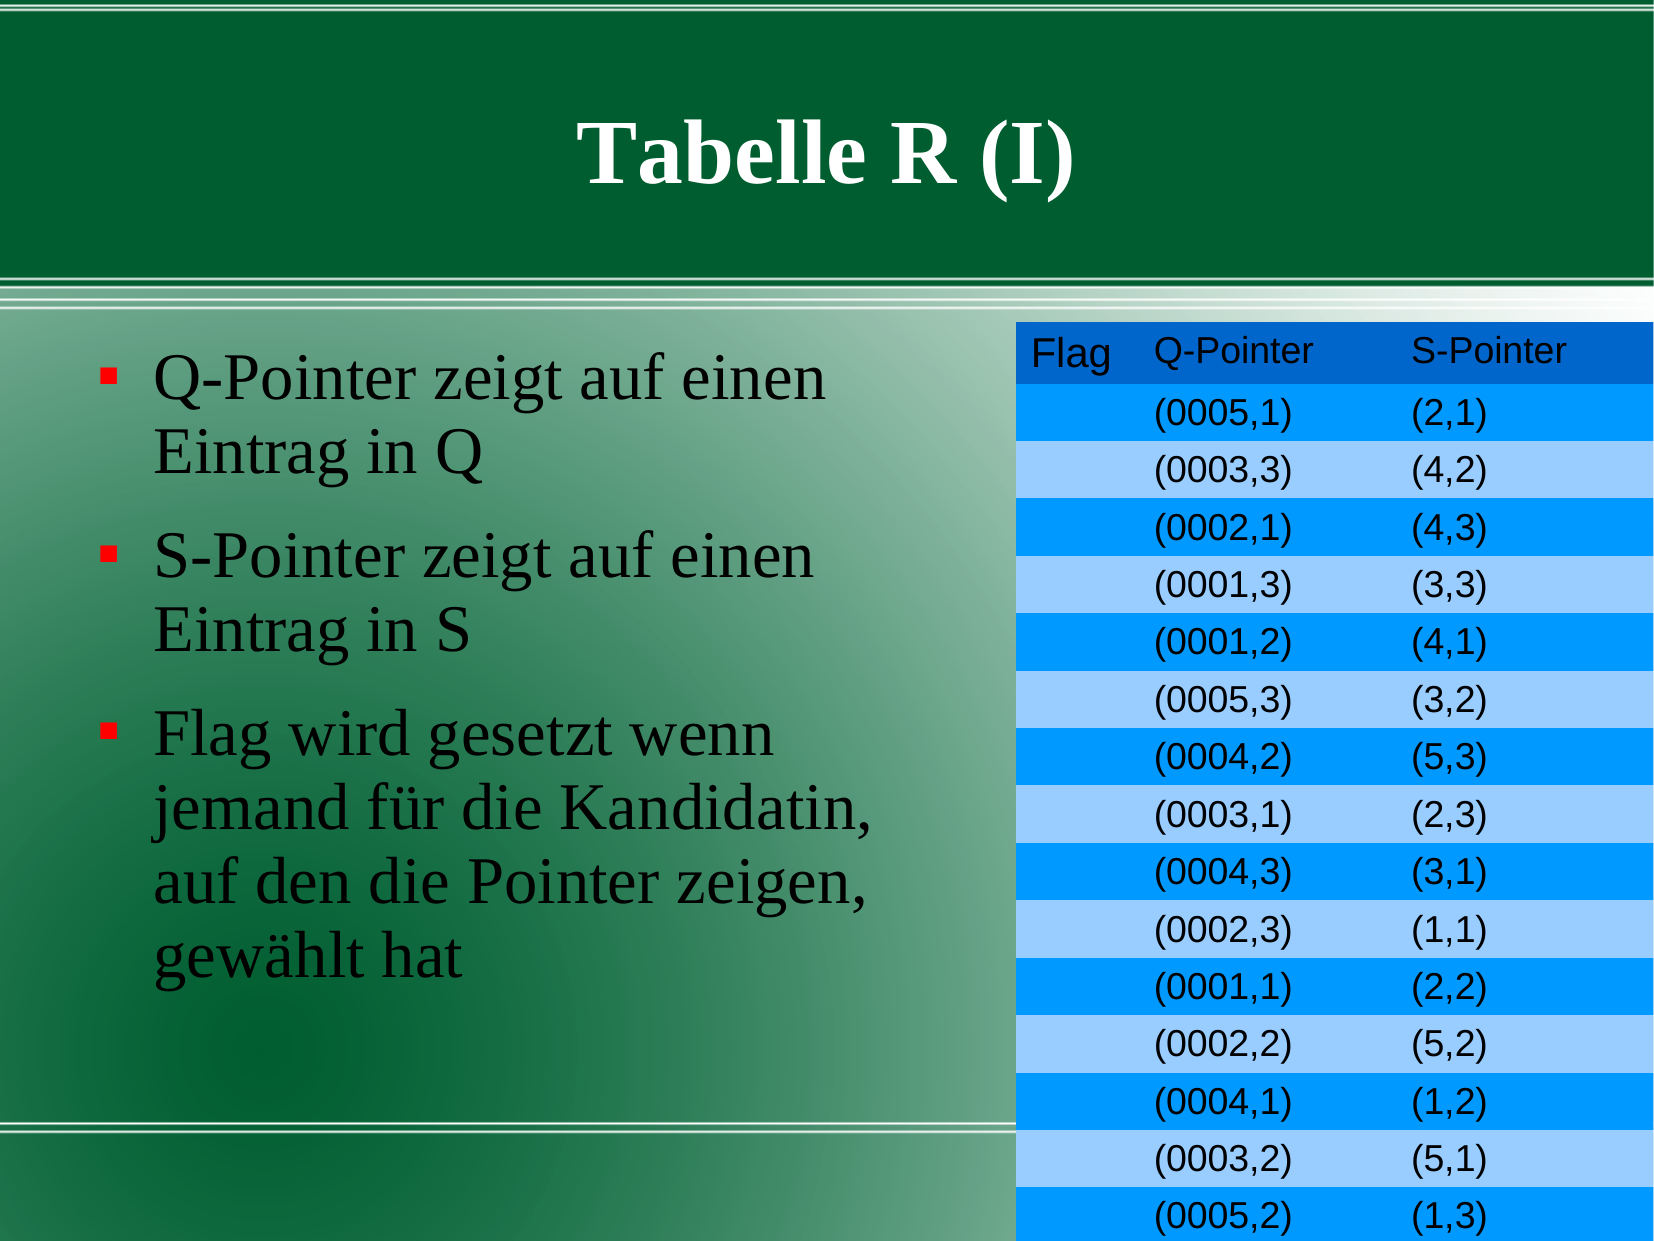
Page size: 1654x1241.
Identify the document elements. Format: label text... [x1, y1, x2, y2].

table_cell (1,1) [1396, 900, 1654, 958]
list Q-Pointer zeigt auf einen Eintrag in Q S-Pointer zeigt auf einen Eintrag in S Flag wird gesetzt wenn jemand für die Kandidatin, auf den die Pointer zeigen, gewählt hat [82, 340, 938, 1053]
table_cell (0005,1) [1139, 384, 1396, 441]
table_cell [1016, 785, 1139, 843]
table_header Flag [1016, 322, 1139, 384]
table_cell (3,2) [1396, 671, 1654, 728]
table_header S-Pointer [1396, 322, 1654, 384]
table_cell (0003,3) [1139, 441, 1396, 498]
table_cell [1016, 1187, 1139, 1241]
table_cell (0004,2) [1139, 728, 1396, 785]
picture [0, 0, 1654, 1241]
table_cell [1016, 671, 1139, 728]
table_cell (0002,2) [1139, 1015, 1396, 1073]
table_cell [1016, 728, 1139, 785]
table_cell (0005,3) [1139, 671, 1396, 728]
table_cell (5,1) [1396, 1130, 1654, 1187]
table_cell [1016, 441, 1139, 498]
table_cell (0002,1) [1139, 498, 1396, 556]
table_cell (1,3) [1396, 1187, 1654, 1241]
table_cell (3,3) [1396, 556, 1654, 613]
table_cell (0001,3) [1139, 556, 1396, 613]
table_cell (2,3) [1396, 785, 1654, 843]
table_cell (0003,2) [1139, 1130, 1396, 1187]
table_cell (4,3) [1396, 498, 1654, 556]
table_cell [1016, 1130, 1139, 1187]
table_cell (5,2) [1396, 1015, 1654, 1073]
table_cell (4,2) [1396, 441, 1654, 498]
table_cell (0001,1) [1139, 958, 1396, 1015]
title Tabelle R (I) [82, 56, 1571, 250]
table_cell (0004,1) [1139, 1073, 1396, 1130]
table_cell (0002,3) [1139, 900, 1396, 958]
table_cell [1016, 843, 1139, 900]
table_cell (0005,2) [1139, 1187, 1396, 1241]
table_cell (5,3) [1396, 728, 1654, 785]
table_cell (0003,1) [1139, 785, 1396, 843]
table_cell [1016, 1073, 1139, 1130]
table_cell (2,1) [1396, 384, 1654, 441]
table_cell [1016, 556, 1139, 613]
table_cell [1016, 900, 1139, 958]
table_cell (4,1) [1396, 613, 1654, 671]
table_cell [1016, 498, 1139, 556]
table_header Q-Pointer [1139, 322, 1396, 384]
table_cell [1016, 384, 1139, 441]
table_cell (0001,2) [1139, 613, 1396, 671]
table_cell [1016, 613, 1139, 671]
table_cell [1016, 958, 1139, 1015]
table_cell (0004,3) [1139, 843, 1396, 900]
table_cell [1016, 1015, 1139, 1073]
table_cell (3,1) [1396, 843, 1654, 900]
table_cell (2,2) [1396, 958, 1654, 1015]
table_cell (1,2) [1396, 1073, 1654, 1130]
